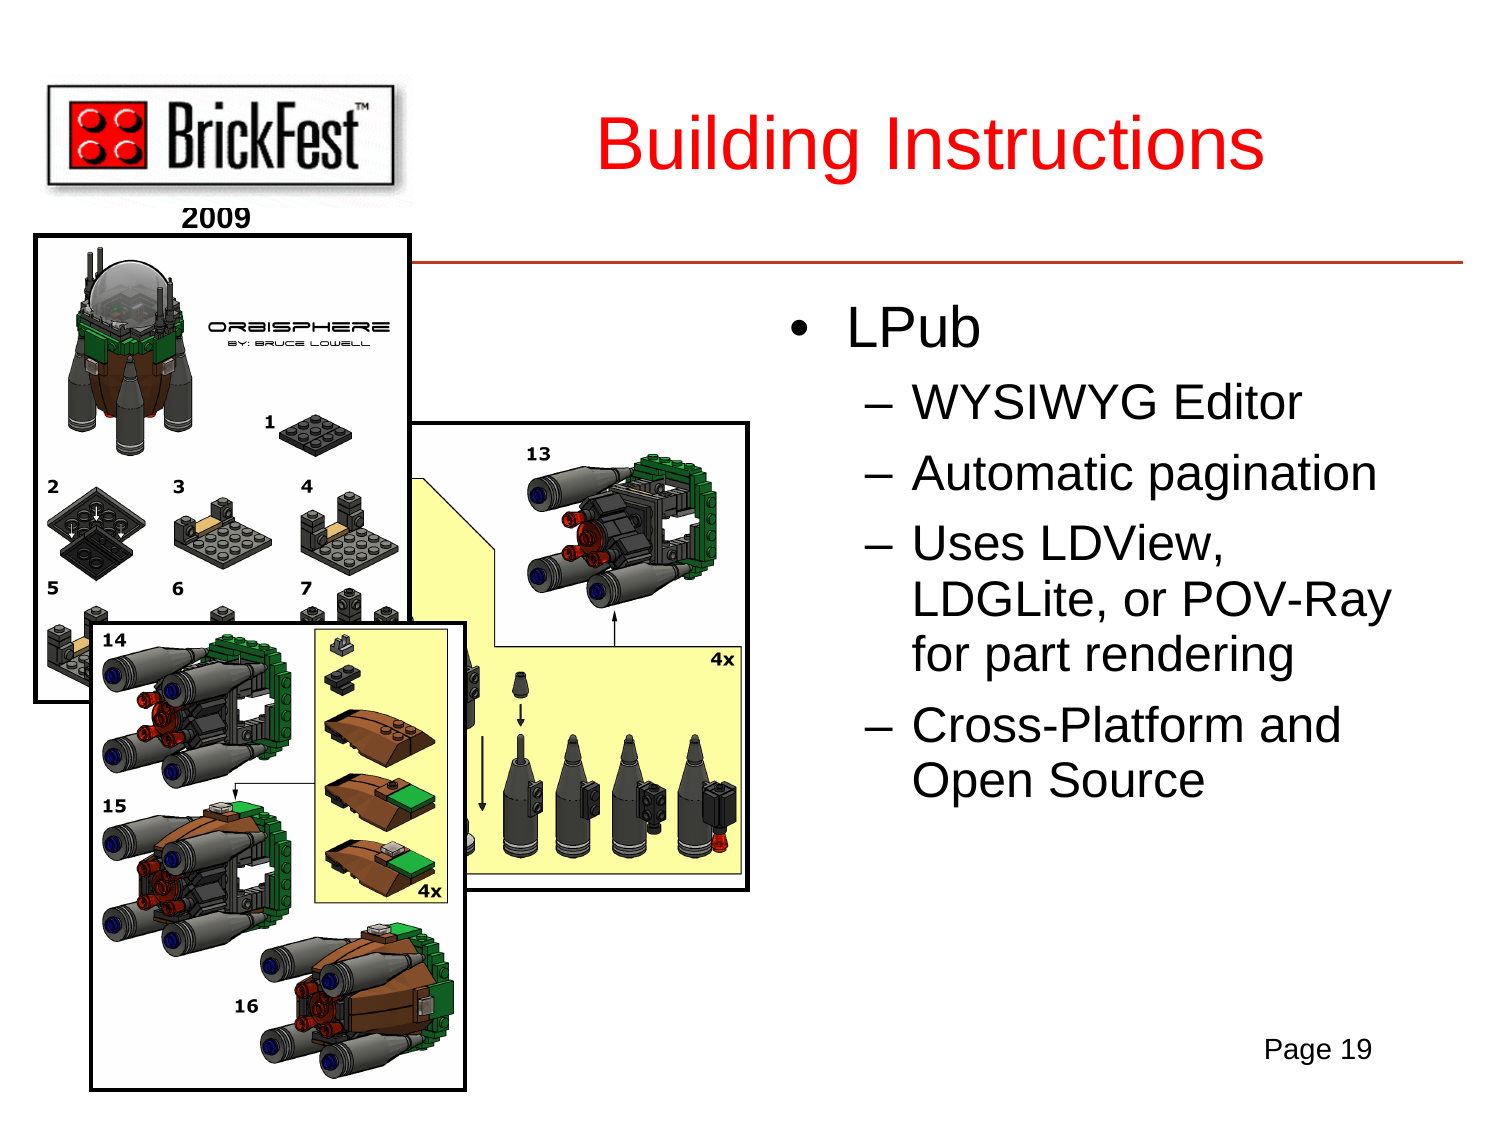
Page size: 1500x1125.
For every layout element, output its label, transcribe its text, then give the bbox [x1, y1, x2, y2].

list LPub WYSIWYG Editor Automatic pagination Uses LDView, LDGLite, or POV-Ray for part rendering Cross-Platform and Open Source [774, 287, 1450, 1000]
picture [92, 624, 463, 1088]
picture [35, 74, 412, 208]
picture [37, 237, 408, 700]
title Building Instructions [412, 49, 1450, 238]
picture [412, 425, 746, 888]
